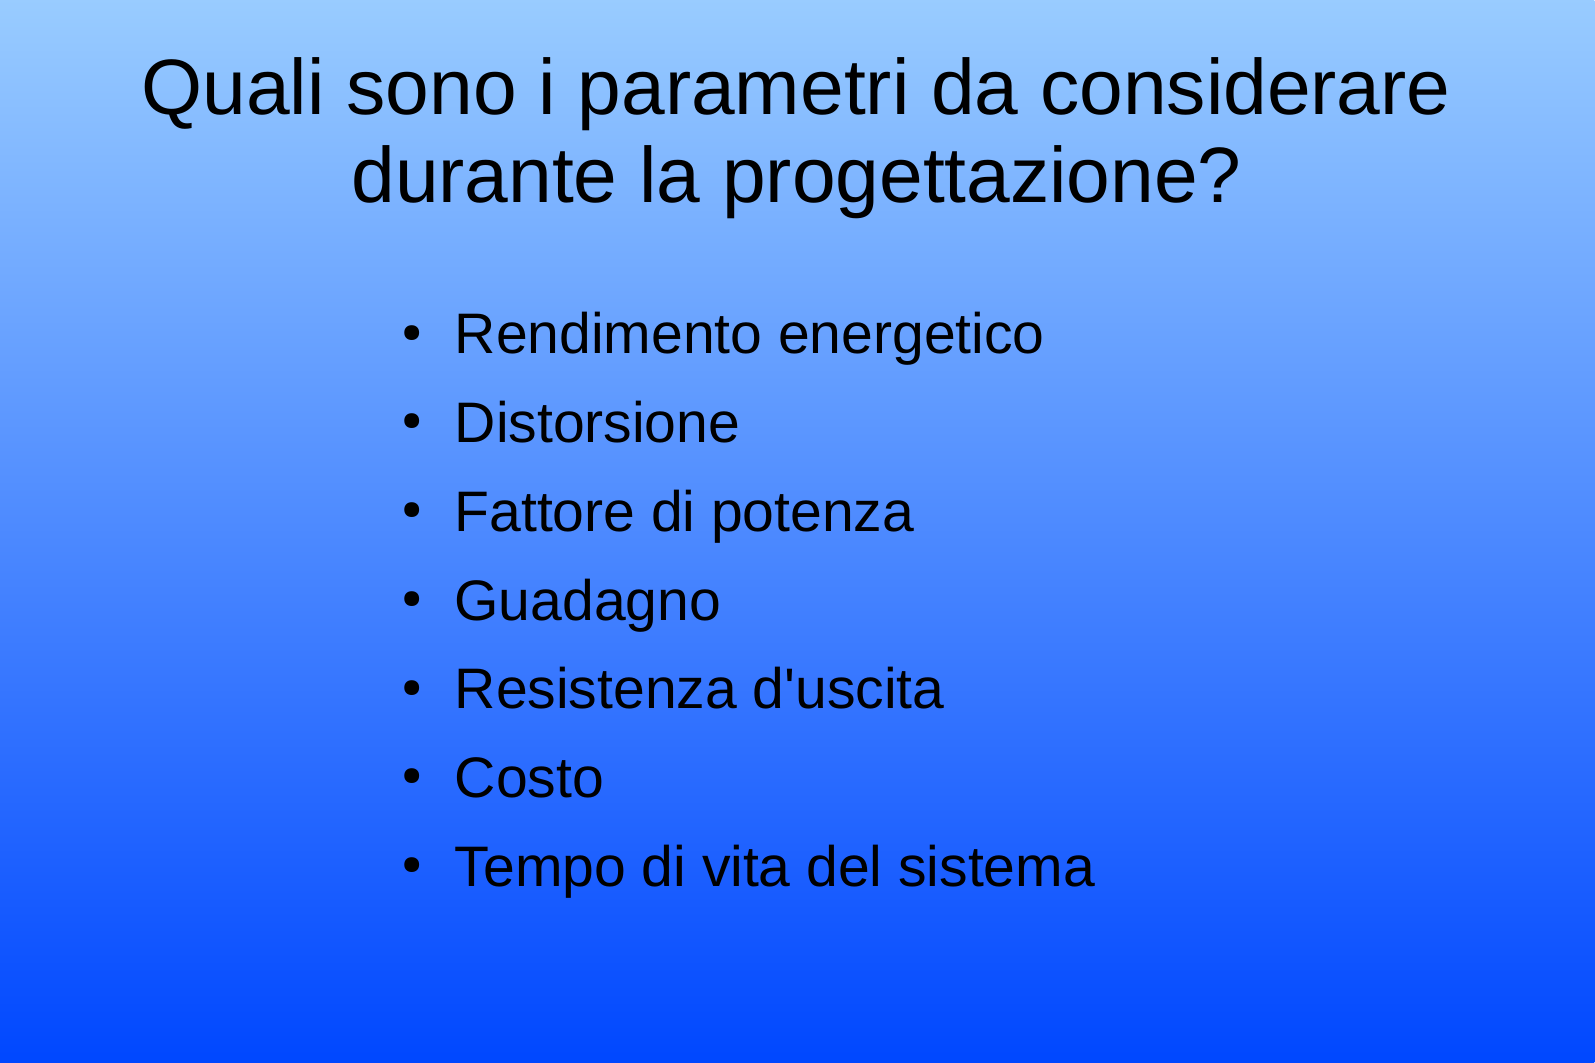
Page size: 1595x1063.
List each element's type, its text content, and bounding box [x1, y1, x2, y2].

title Quali sono i parametri da considerare durante la progettazione? [79, 42, 1515, 220]
list Rendimento energetico Distorsione Fattore di potenza Guadagno Resistenza d'uscita Costo Tempo di vita del sistema [383, 302, 1131, 916]
